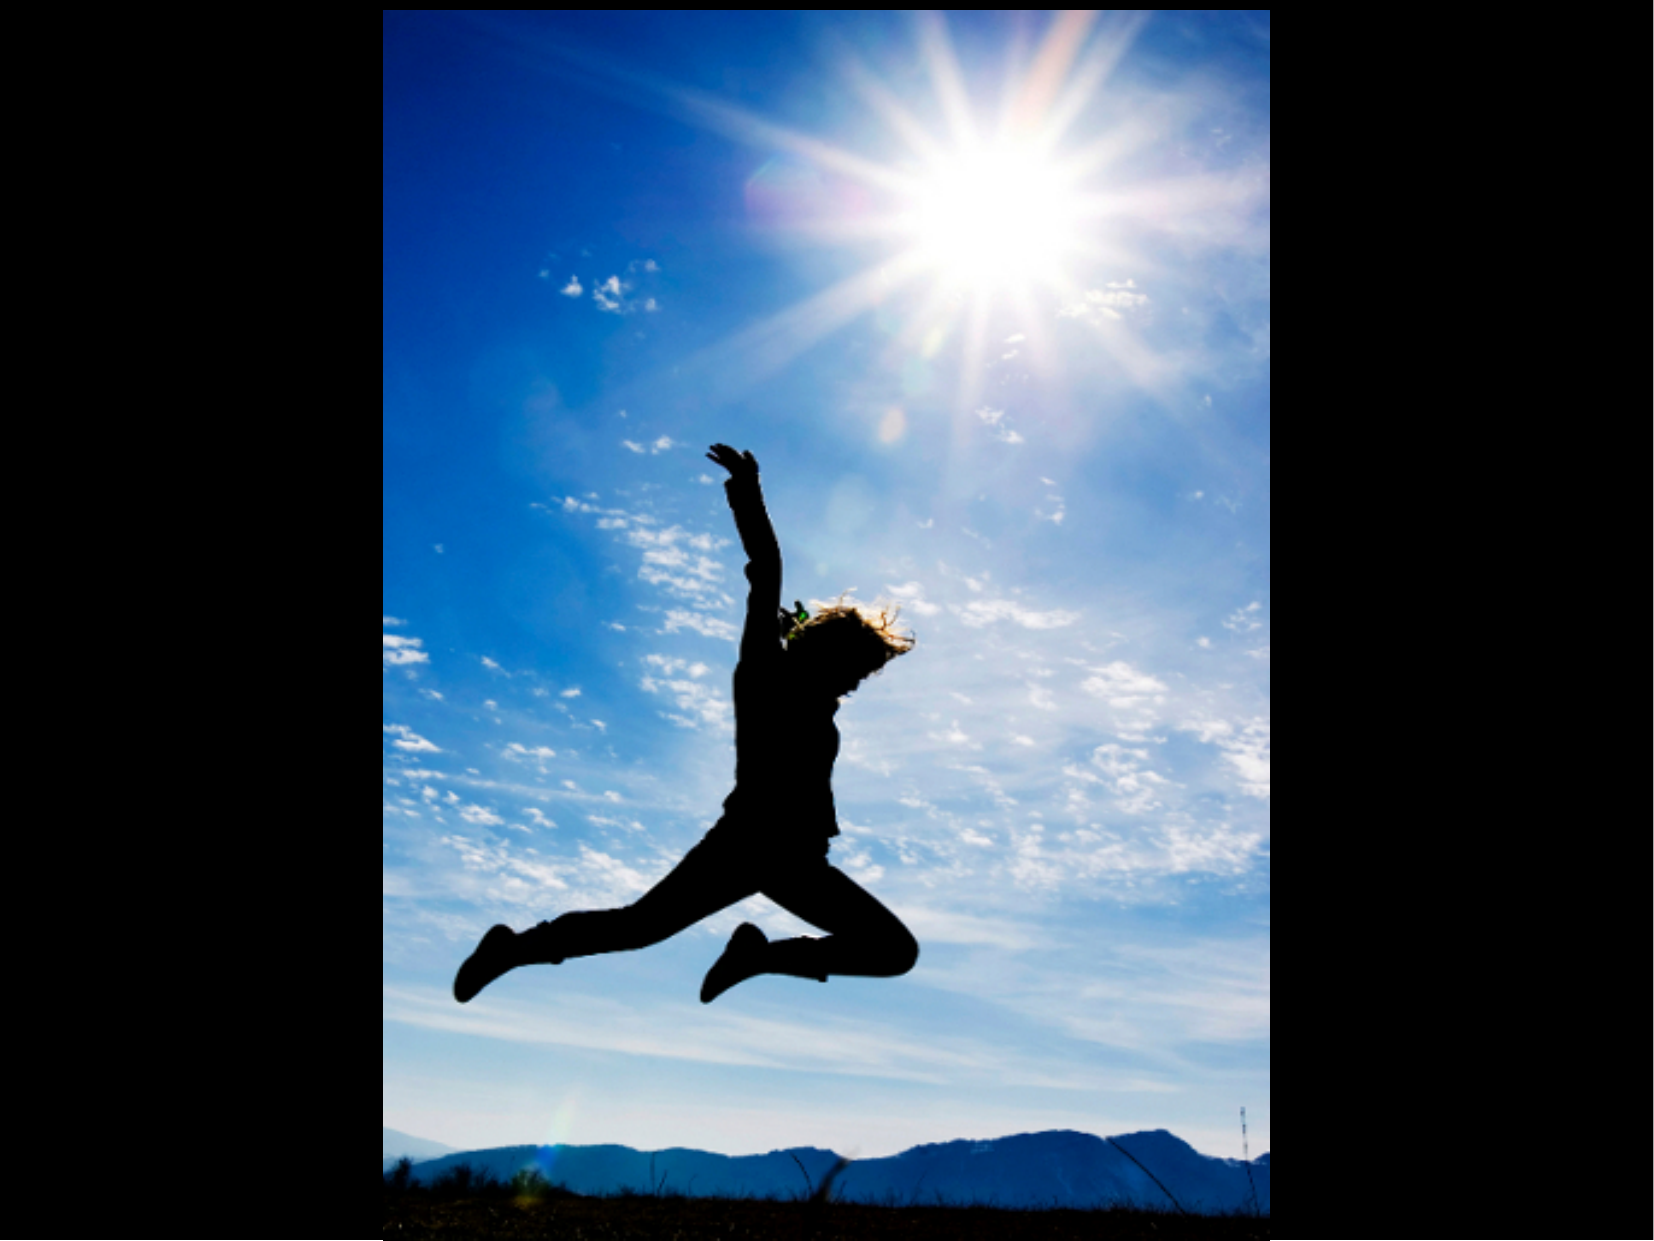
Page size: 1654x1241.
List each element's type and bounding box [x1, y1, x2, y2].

picture [383, 10, 1270, 1241]
